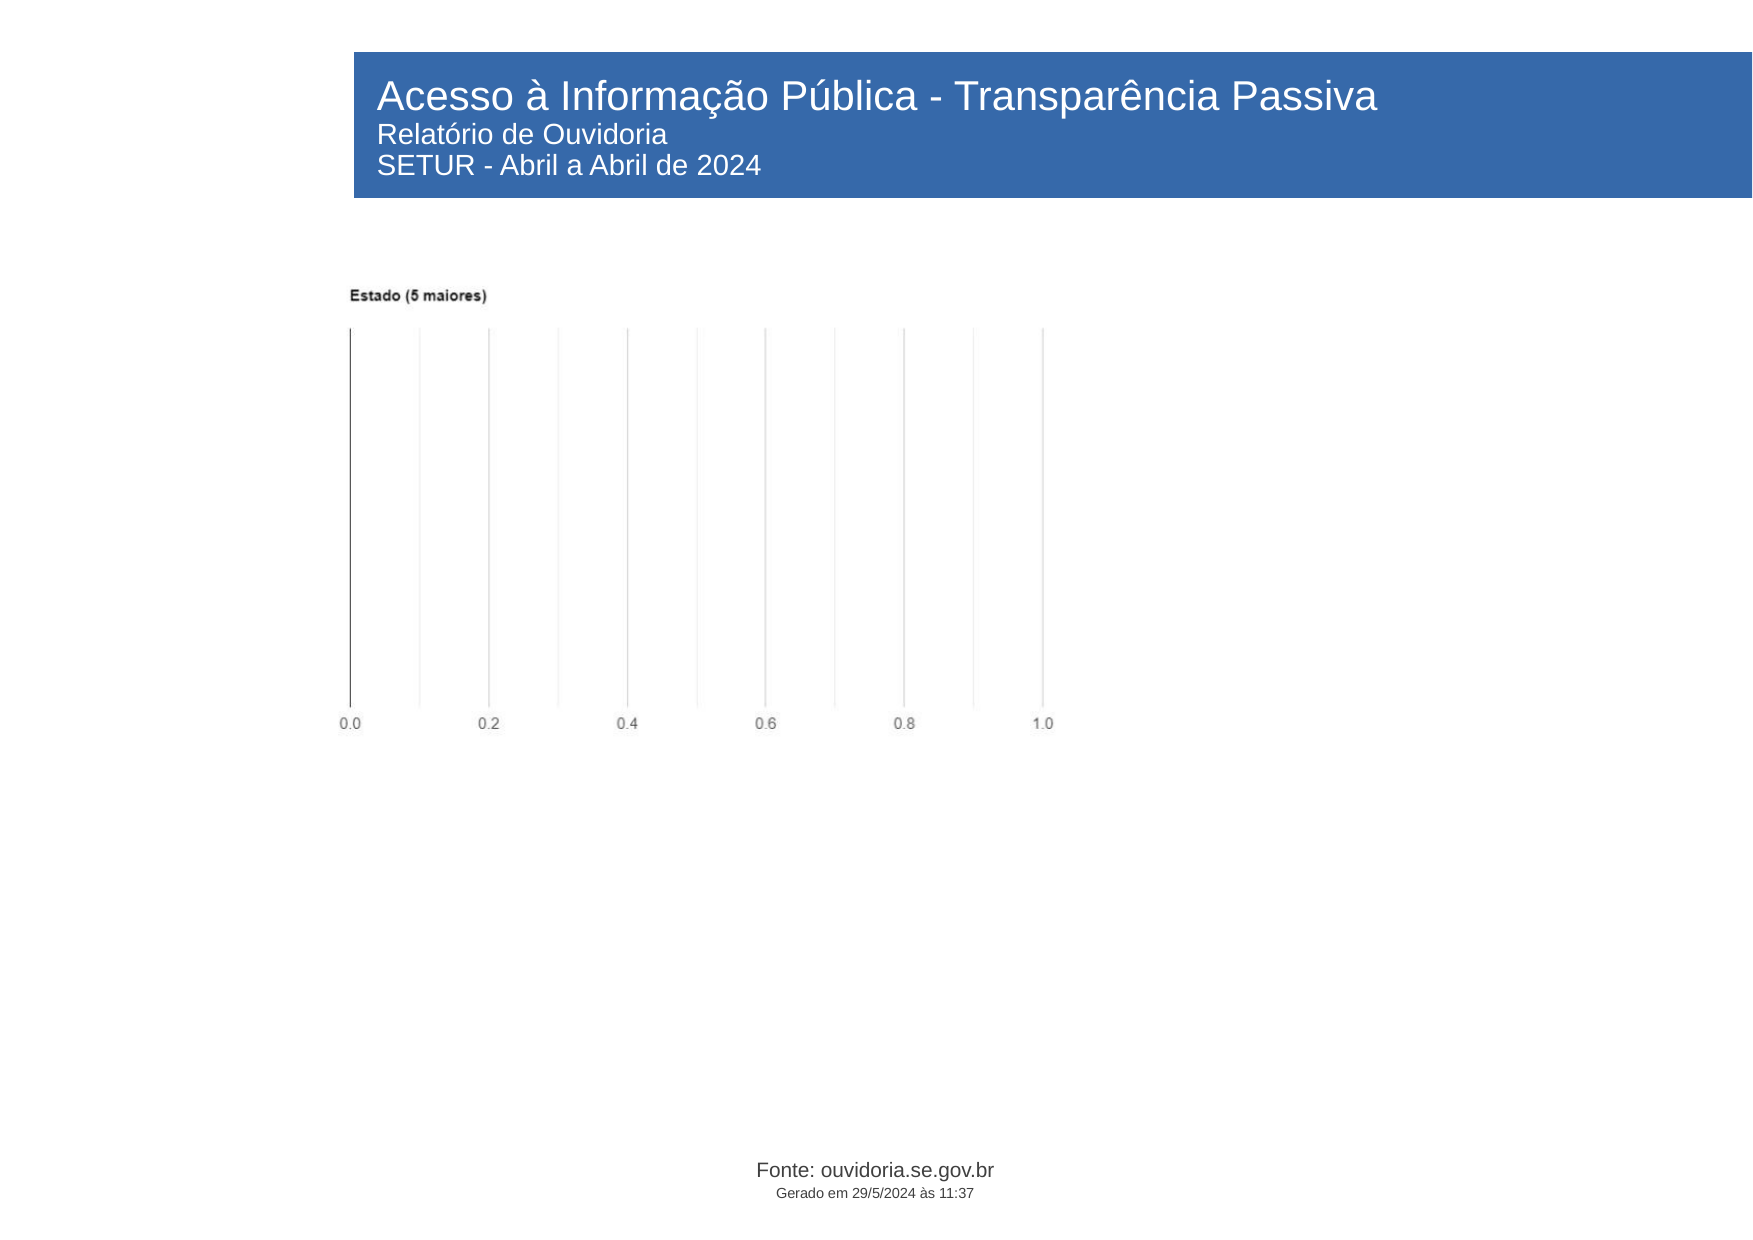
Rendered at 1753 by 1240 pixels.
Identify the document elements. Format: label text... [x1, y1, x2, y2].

text_box [354, 52, 1752, 198]
text_box [155, 211, 1599, 1028]
text_box Acesso à Informação Pública - Transparência Passiva Relatório de Ouvidoria SETUR - Abril a Abril de 2024 [376, 72, 1403, 186]
text_box Fonte: ouvidoria.se.gov.br Gerado em 29/5/2024 às 11:37 [756, 1158, 1023, 1208]
